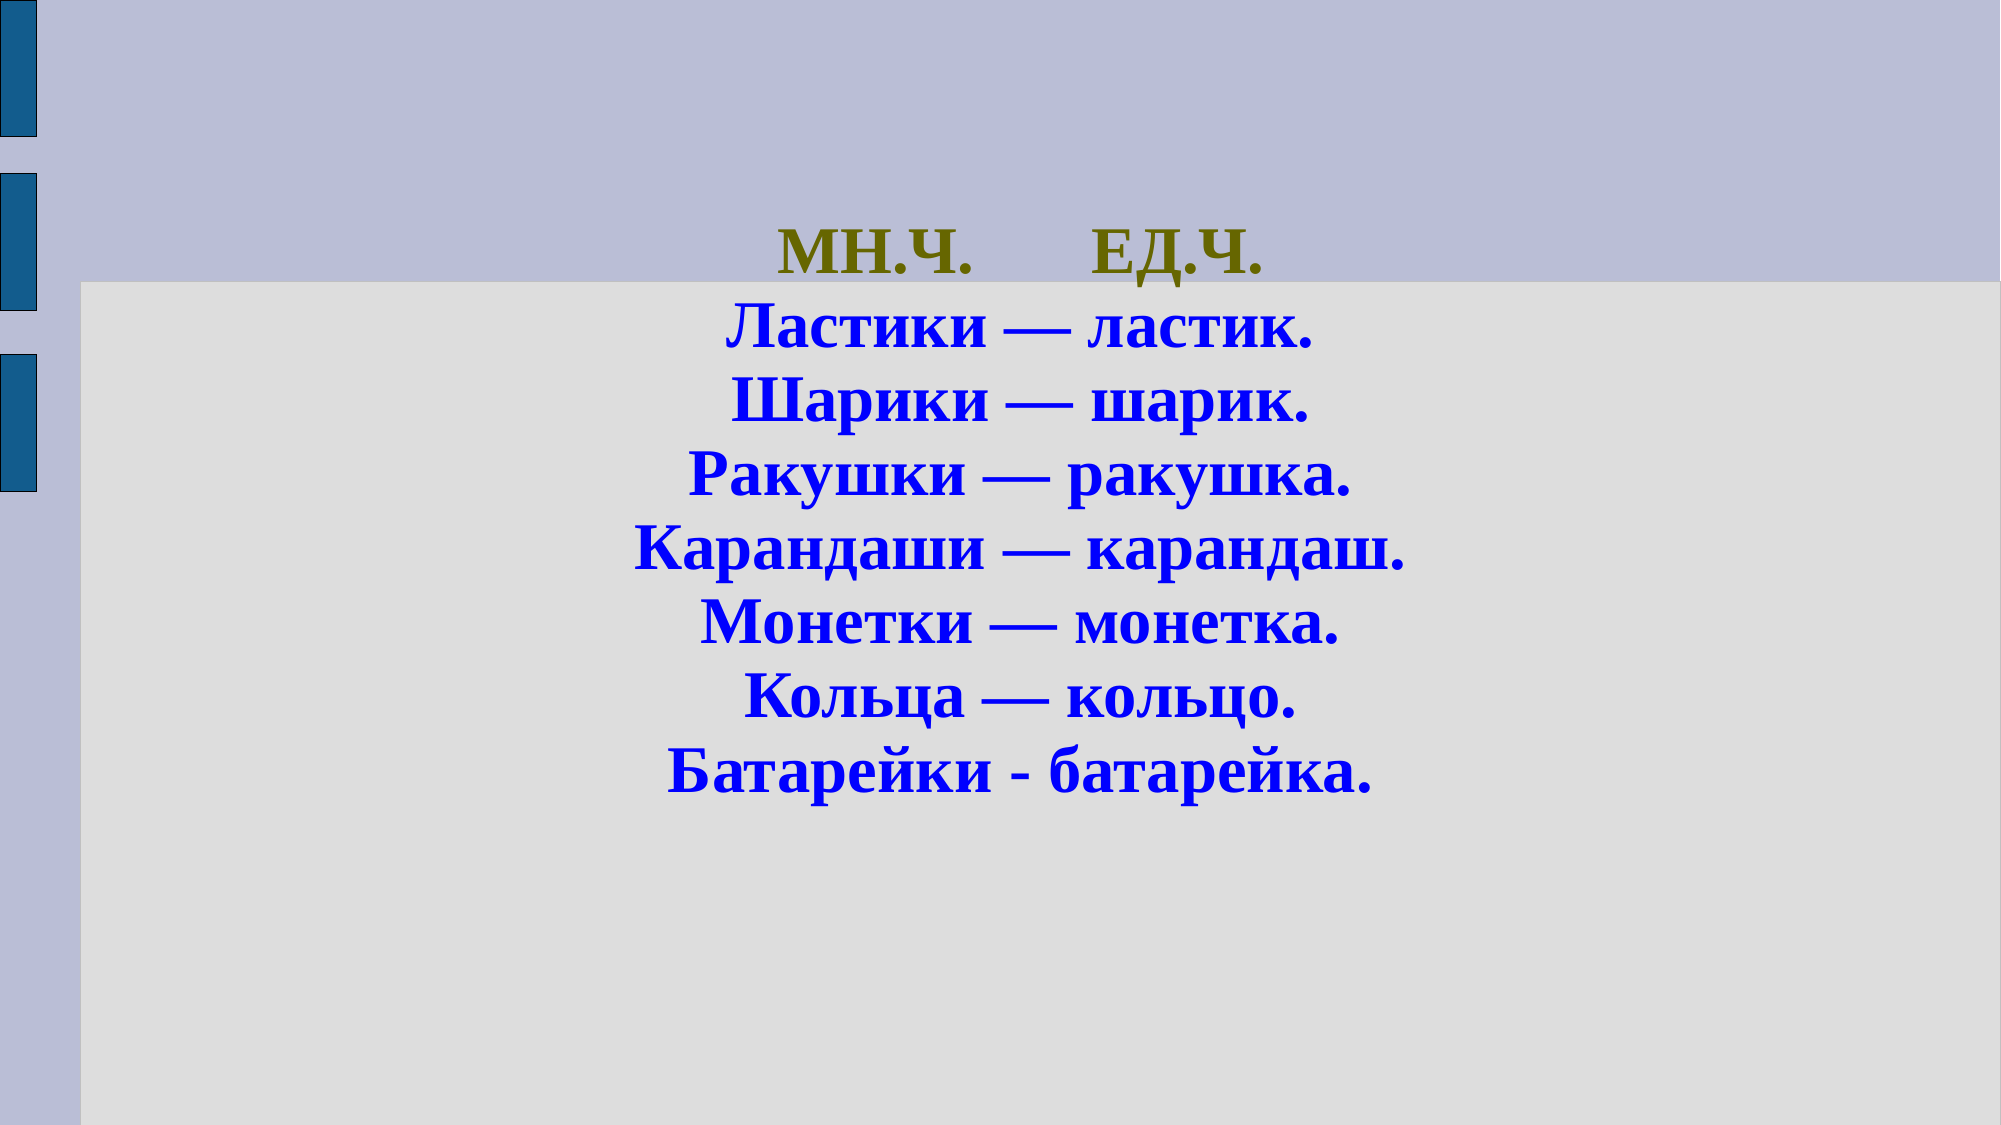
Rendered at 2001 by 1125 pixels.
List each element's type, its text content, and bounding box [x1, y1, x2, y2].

text_box МН.Ч. ЕД.Ч. Ластики — ластик. Шарики — шарик. Ракушки — ракушка. Карандаши — карандаш. Монетки — монетка. Кольца — кольцо. Батарейки - батарейка. [620, 206, 1438, 874]
